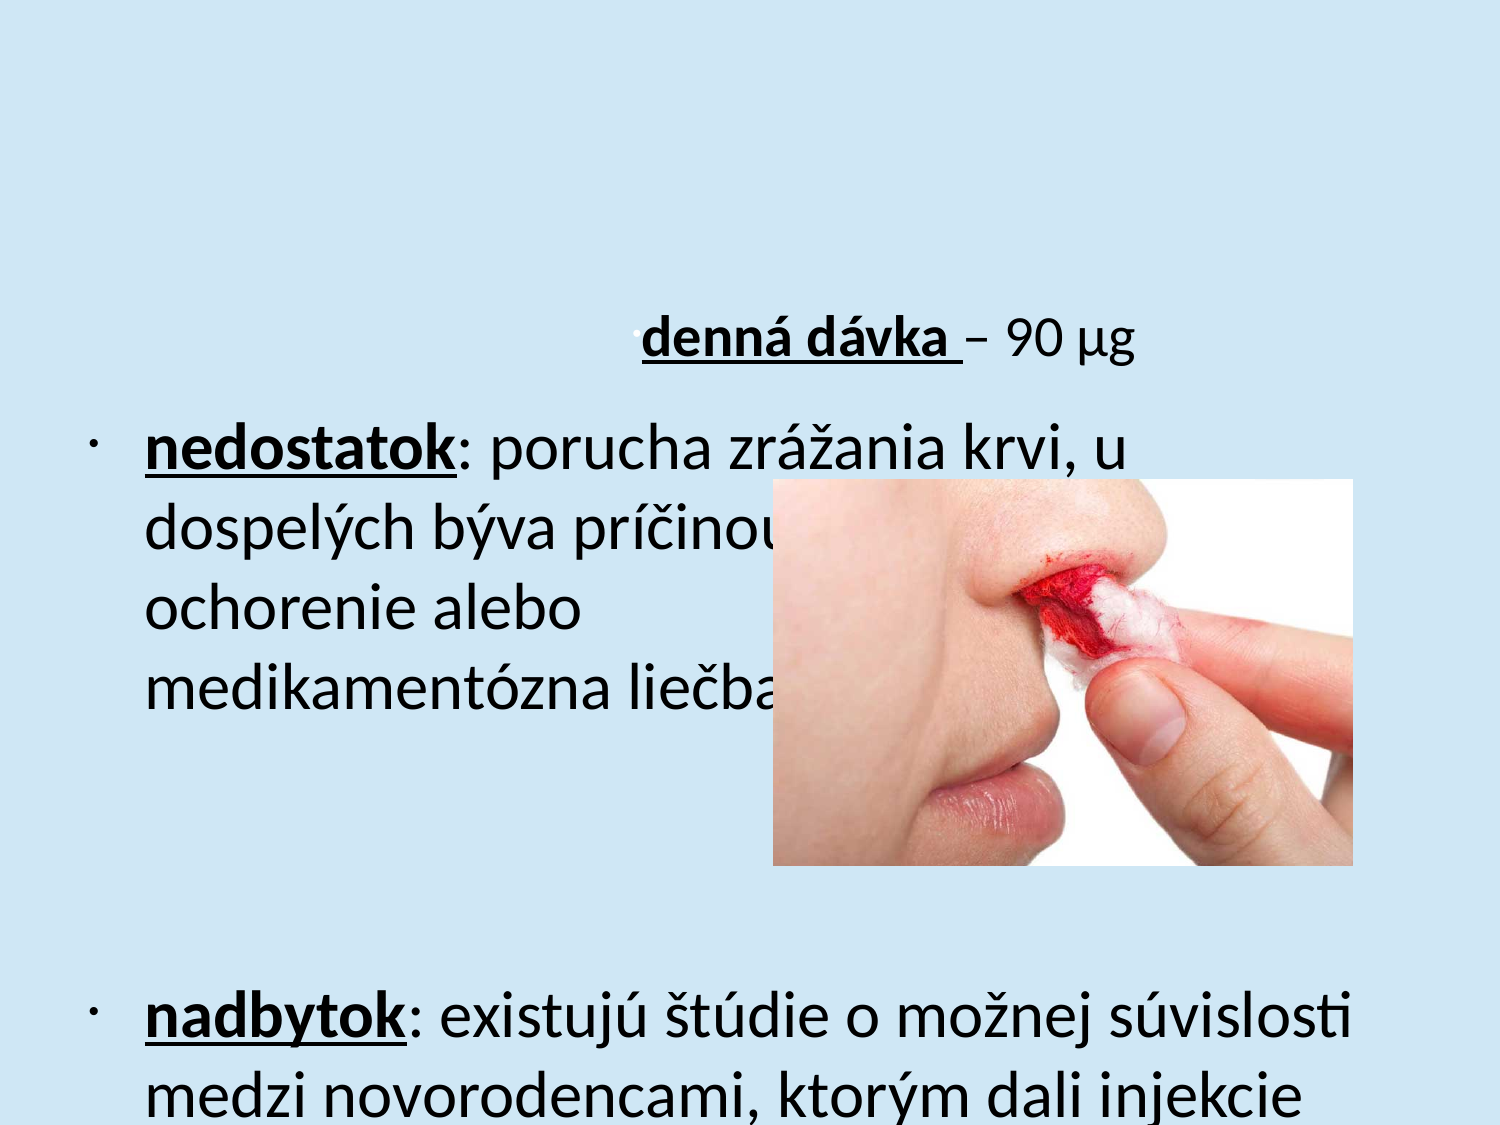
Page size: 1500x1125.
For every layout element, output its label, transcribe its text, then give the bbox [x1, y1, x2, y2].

picture [773, 479, 1353, 866]
list nedostatok: porucha zrážania krvi, u dospelých býva príčinou jeho nedostatku ochorenie alebo medikamentózna liečba nadbytok: existujú štúdie o možnej súvislosti medzi novorodencami, ktorým dali injekcie vitamínu K a stúpajúcim výskytom leukémie v detskom veku [73, 395, 1427, 1094]
text_box denná dávka – 90 μg [537, 290, 1258, 376]
